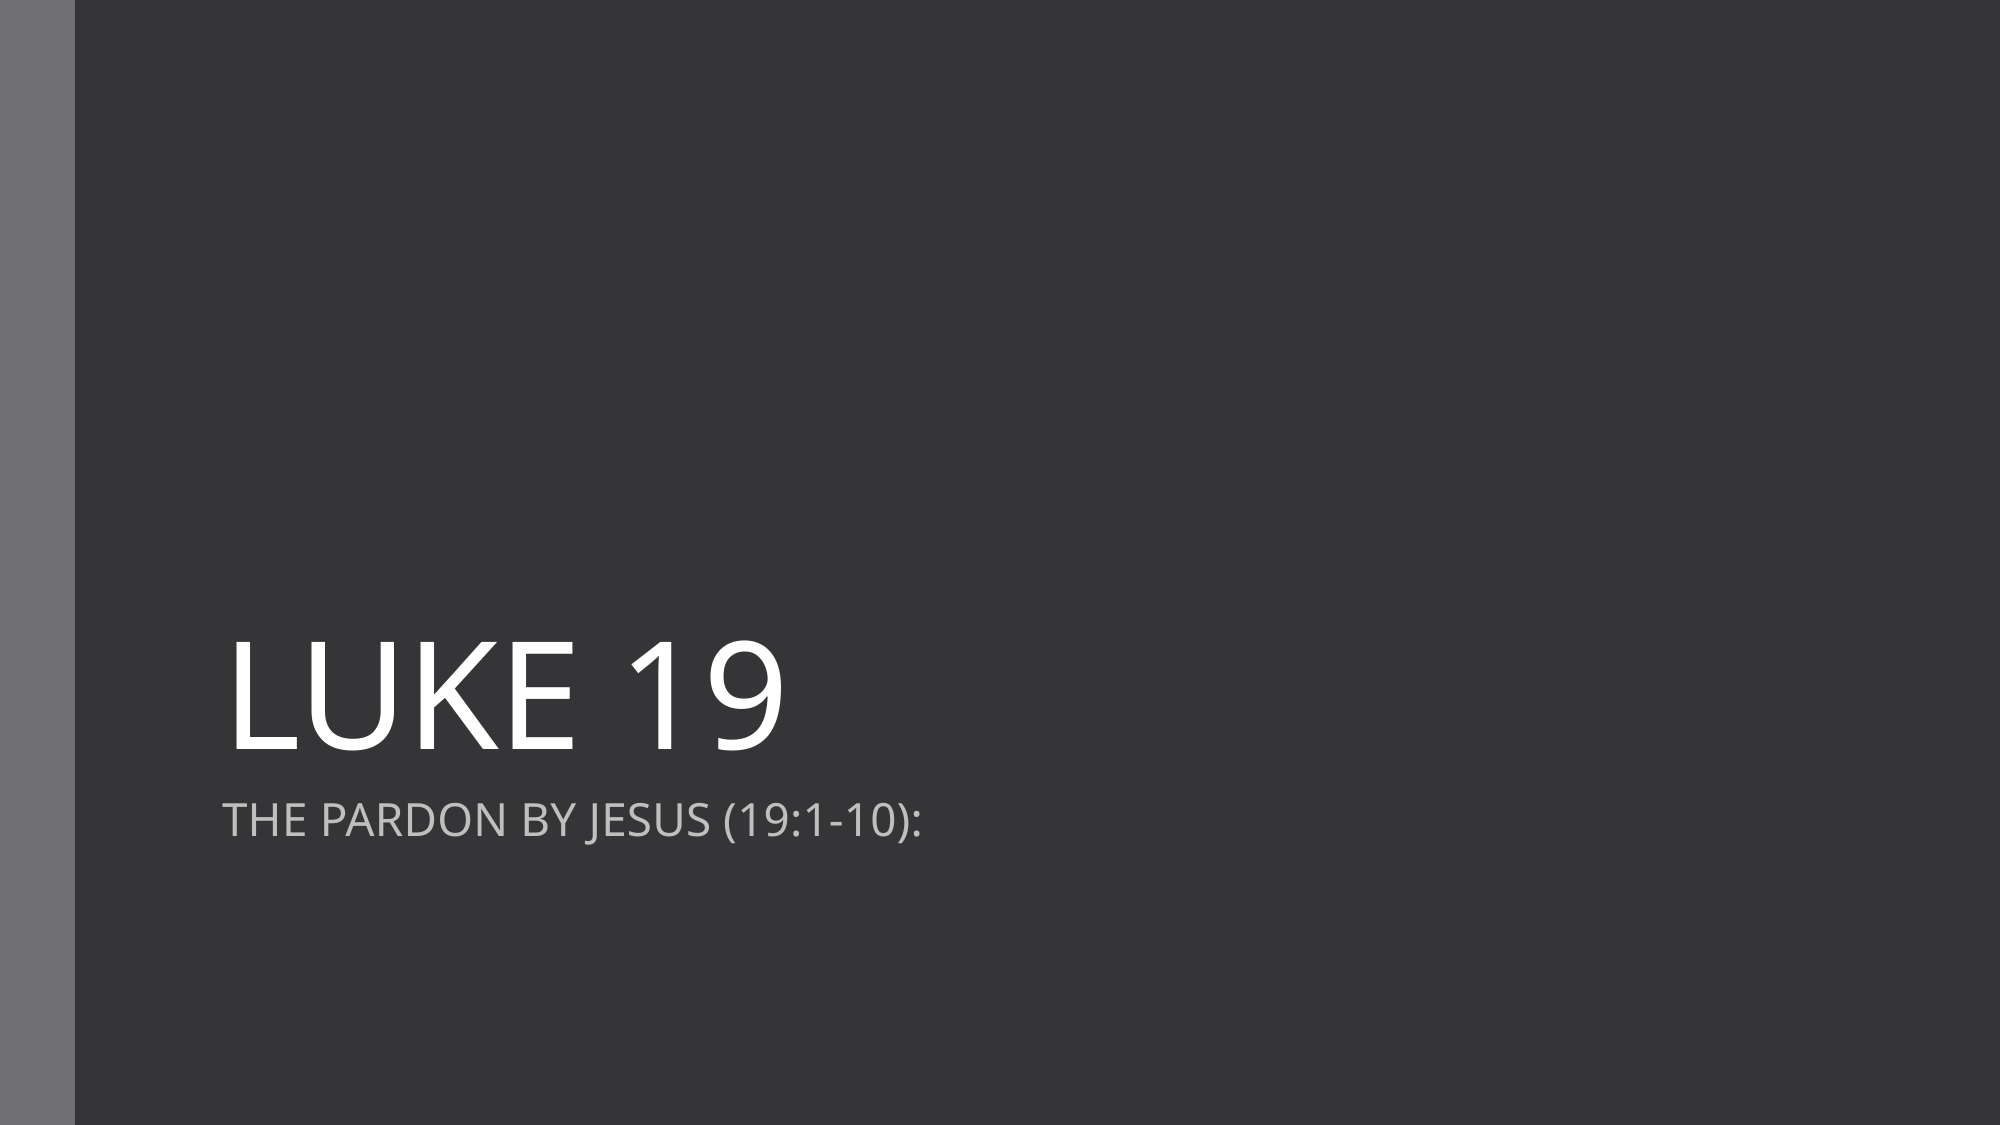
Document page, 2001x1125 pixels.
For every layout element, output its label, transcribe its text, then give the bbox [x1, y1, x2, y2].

subtitle THE PARDON BY JESUS (19:1-10): [206, 787, 1752, 1066]
title LUKE 19 [206, 124, 1752, 787]
